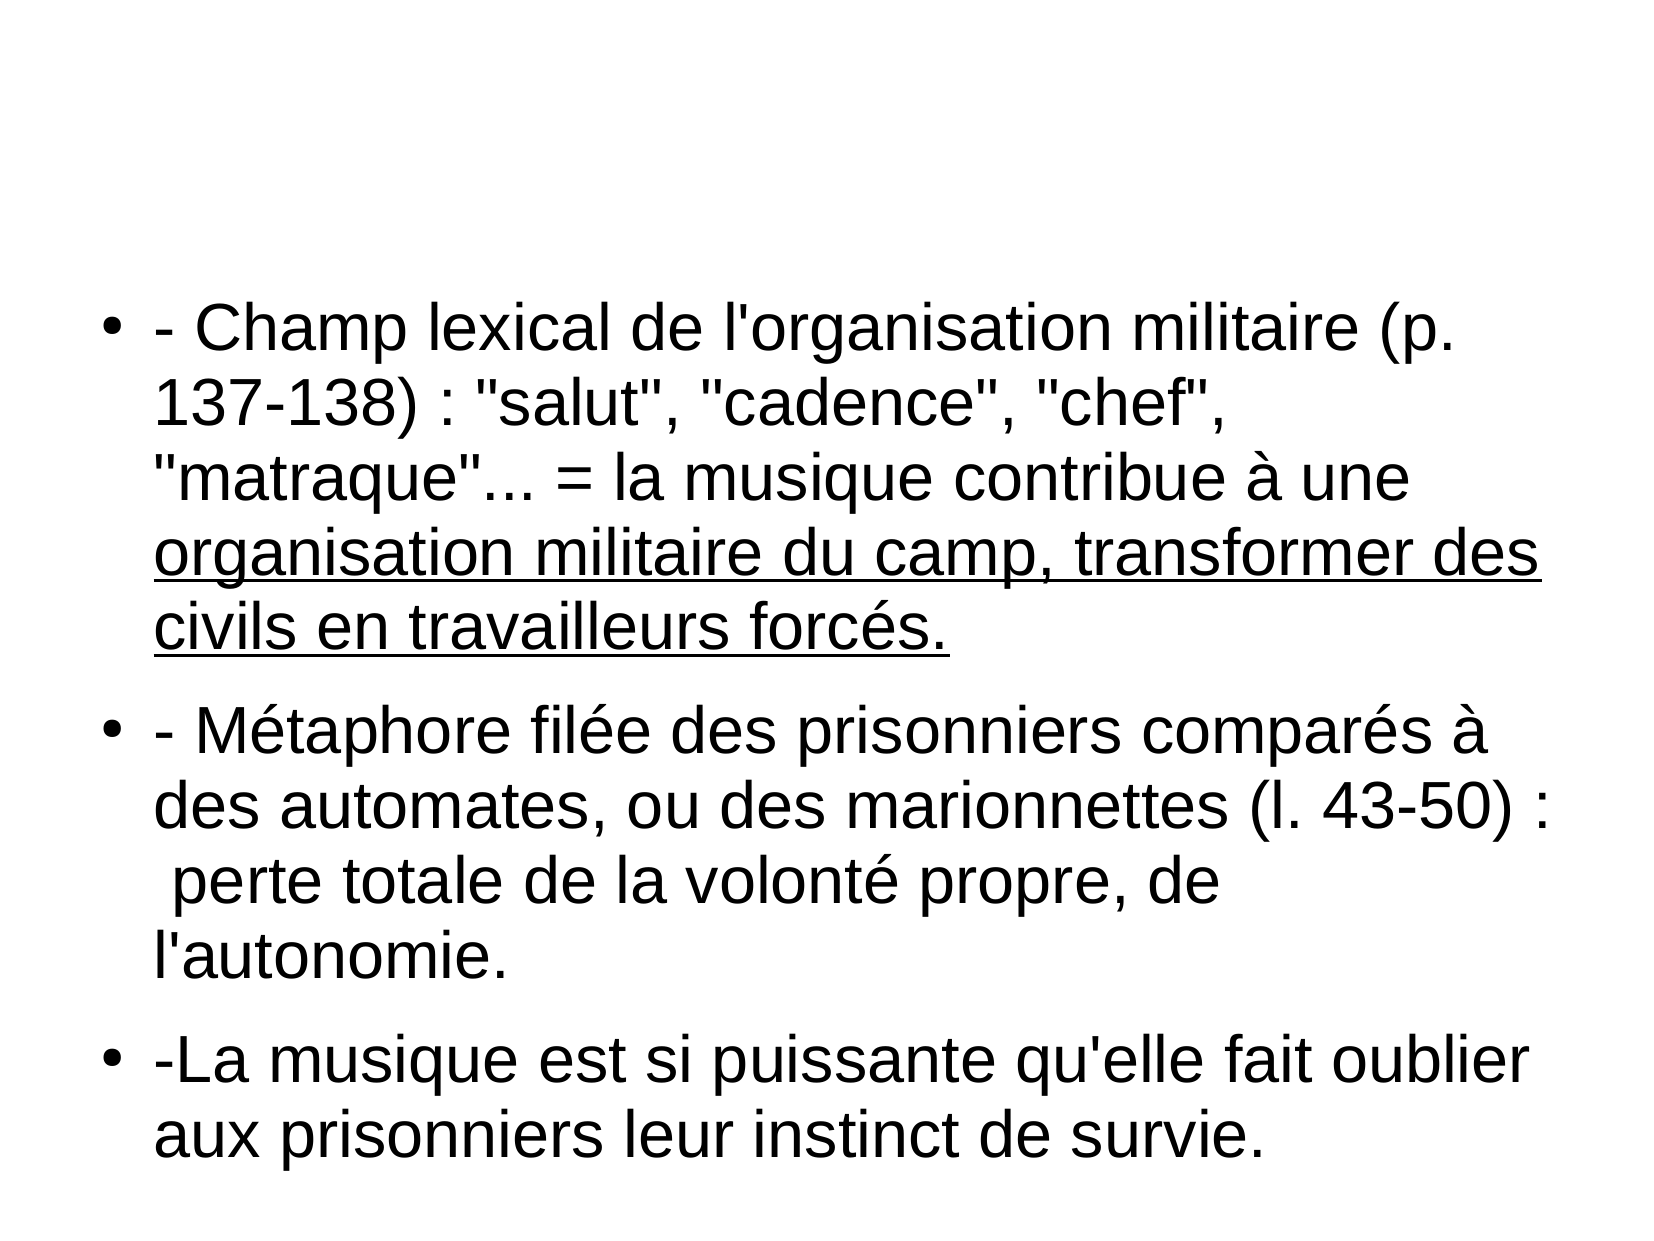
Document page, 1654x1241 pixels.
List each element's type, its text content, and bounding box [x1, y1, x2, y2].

list - Champ lexical de l'organisation militaire (p. 137-138) : "salut", "cadence", "chef", "matraque"... = la musique contribue à une organisation militaire du camp, transformer des civils en travailleurs forcés. - Métaphore filée des prisonniers comparés à des automates, ou des marionnettes (l. 43-50) : perte totale de la volonté propre, de l'autonomie. -La musique est si puissante qu'elle fait oublier aux prisonniers leur instinct de survie. [82, 290, 1571, 1172]
